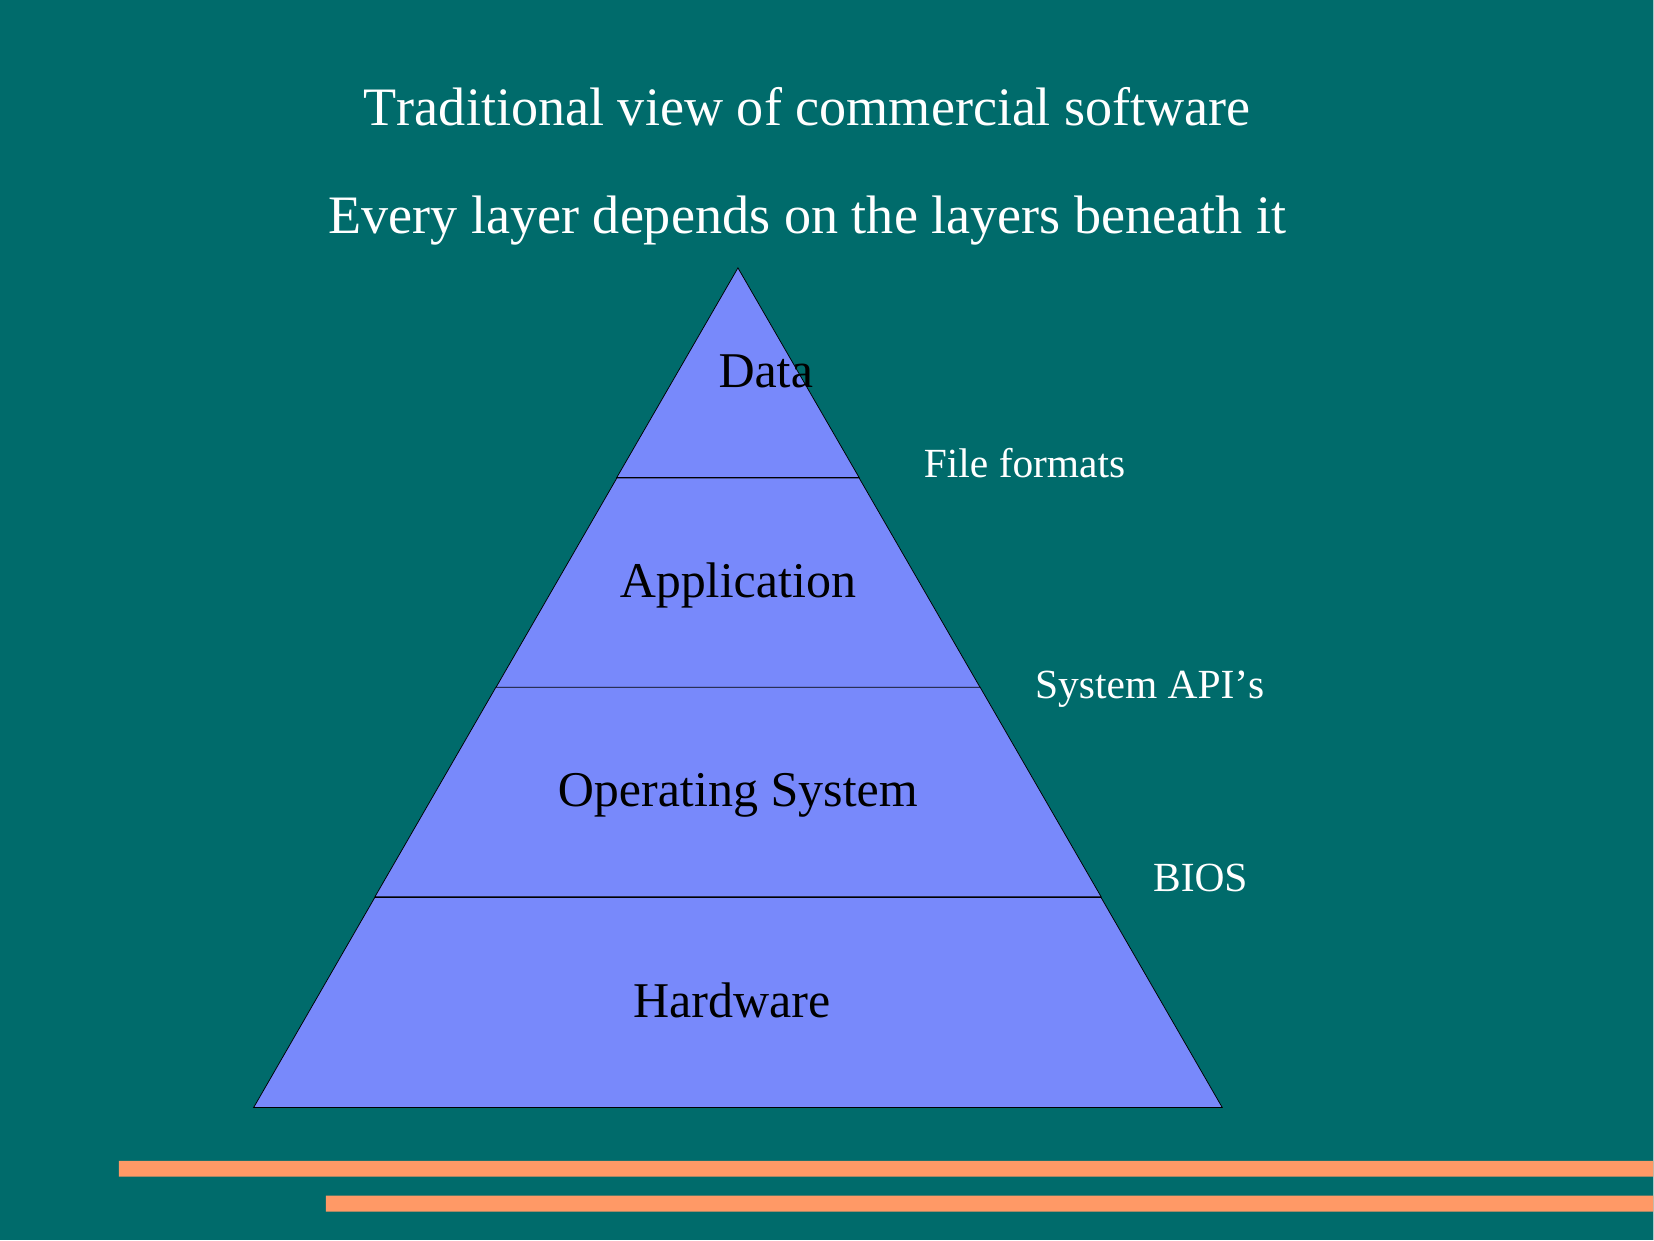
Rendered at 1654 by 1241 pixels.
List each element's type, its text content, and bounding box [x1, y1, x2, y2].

text_box Data [796, 376, 805, 385]
text_box BIOS [1138, 850, 1263, 908]
text_box System API’s [1020, 657, 1280, 715]
text_box Operating System [374, 687, 1102, 897]
text_box Data [616, 307, 860, 478]
text_box Application [496, 478, 980, 687]
text_box File formats [909, 437, 1141, 494]
text_box Hardware [253, 897, 1223, 1108]
text_box Traditional view of commercial software Every layer depends on the layers beneath it [303, 74, 1313, 307]
